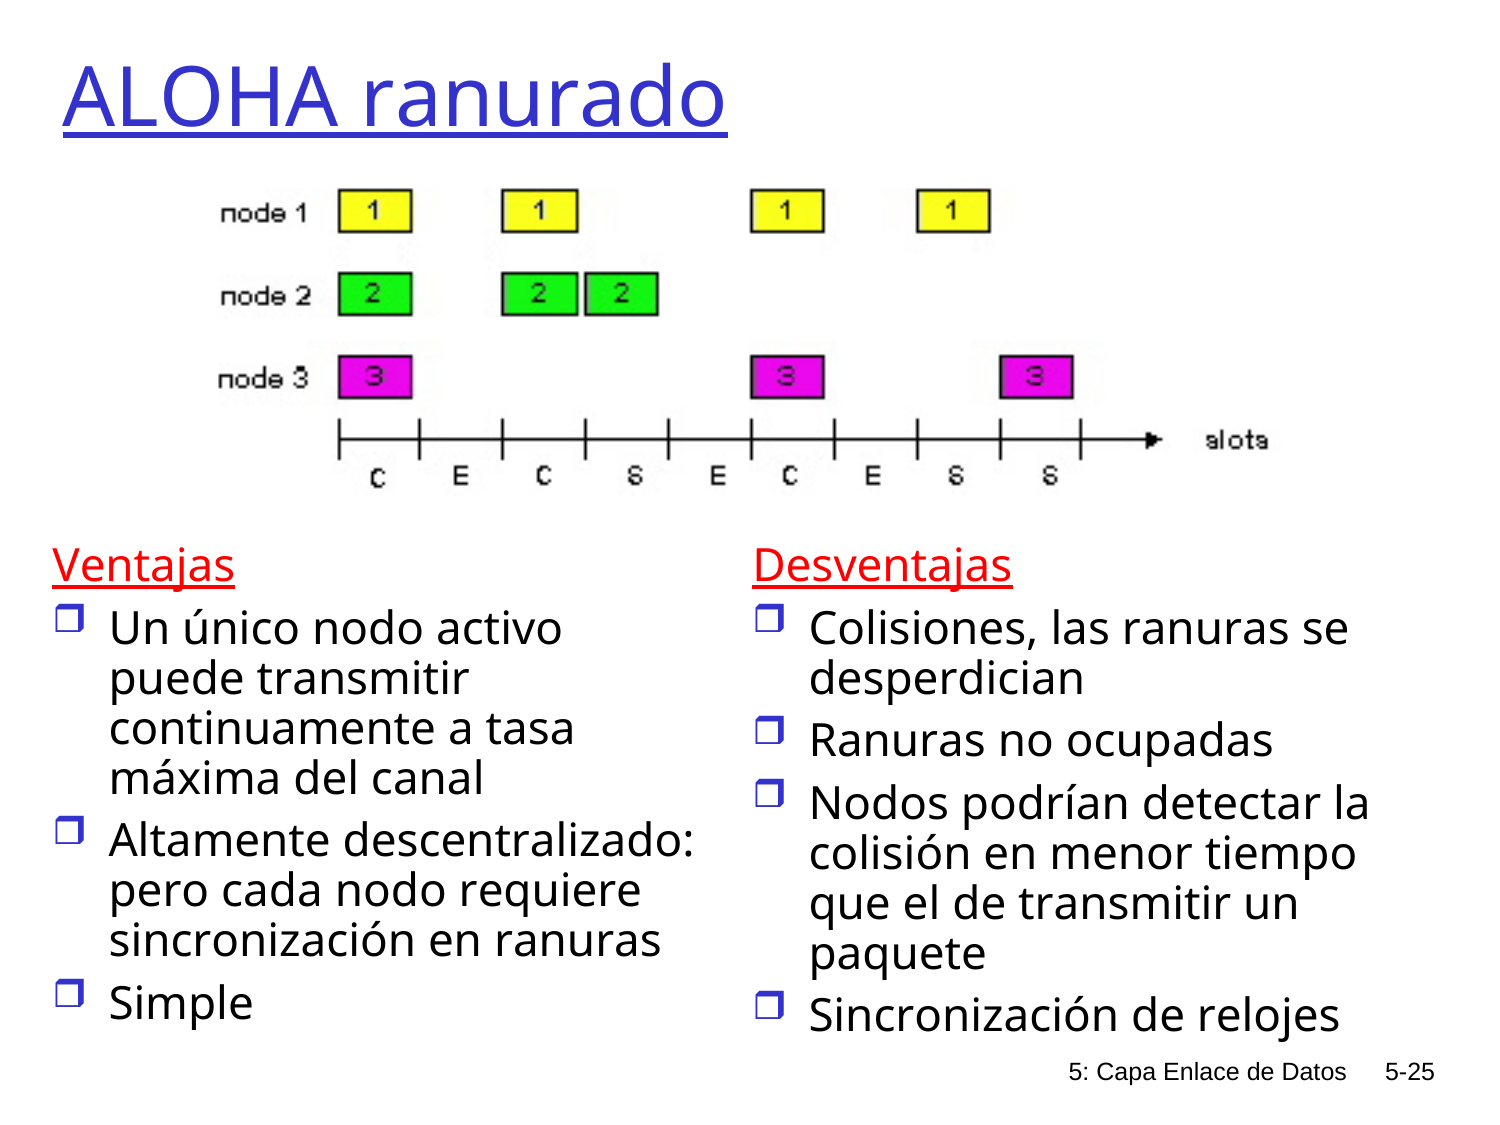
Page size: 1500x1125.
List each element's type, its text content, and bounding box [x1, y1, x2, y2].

picture [87, 187, 1415, 509]
list Desventajas Colisiones, las ranuras se desperdician Ranuras no ocupadas Nodos podrían detectar la colisión en menor tiempo que el de transmitir un paquete Sincronización de relojes [737, 534, 1426, 1060]
title ALOHA ranurado [47, 0, 1323, 188]
list Ventajas Un único nodo activo puede transmitir continuamente a tasa máxima del canal Altamente descentralizado: pero cada nodo requiere sincronización en ranuras Simple [37, 534, 713, 1060]
